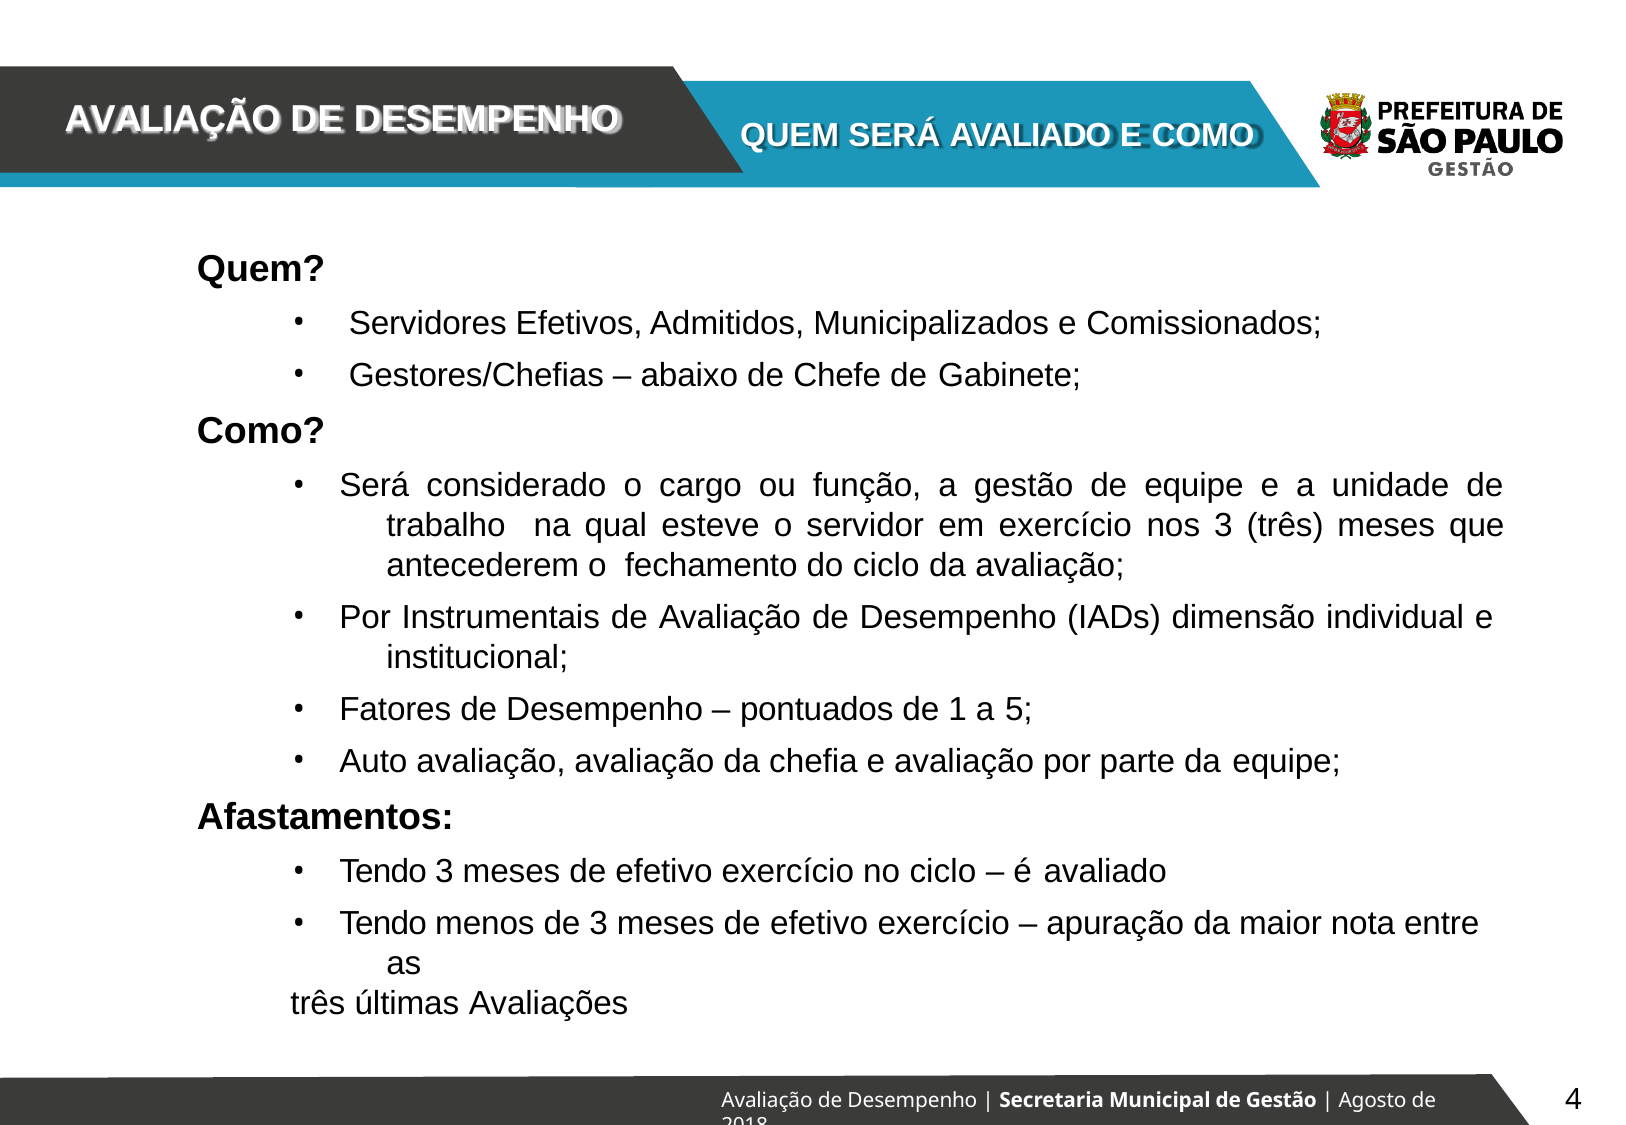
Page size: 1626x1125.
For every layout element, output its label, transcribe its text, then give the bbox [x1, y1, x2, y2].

text_box Quem? Servidores Efetivos, Admitidos, Municipalizados e Comissionados; Gestores/Chefias – abaixo de Chefe de Gabinete; Como? Será considerado o cargo ou função, a gestão de equipe e a unidade de trabalho na qual esteve o servidor em exercício nos 3 (três) meses que antecederem o fechamento do ciclo da avaliação; Por Instrumentais de Avaliação de Desempenho (IADs) dimensão individual e institucional; Fatores de Desempenho – pontuados de 1 a 5; Auto avaliação, avaliação da chefia e avaliação por parte da equipe; Afastamentos: Tendo 3 meses de efetivo exercício no ciclo – é avaliado Tendo menos de 3 meses de efetivo exercício – apuração da maior nota entre as três últimas Avaliações [194, 228, 1506, 985]
text_box QUEM SERÁ AVALIADO E COMO [738, 110, 1265, 155]
text_box 2 [1560, 1078, 1586, 1119]
text_box [719, 103, 1306, 178]
text_box [41, 82, 659, 167]
text_box Avaliação de Desempenho | Secretaria Municipal de Gestão | Agosto de 2018 [719, 1084, 1474, 1114]
title AVALIAÇÃO DE DESEMPENHO [62, 91, 624, 141]
